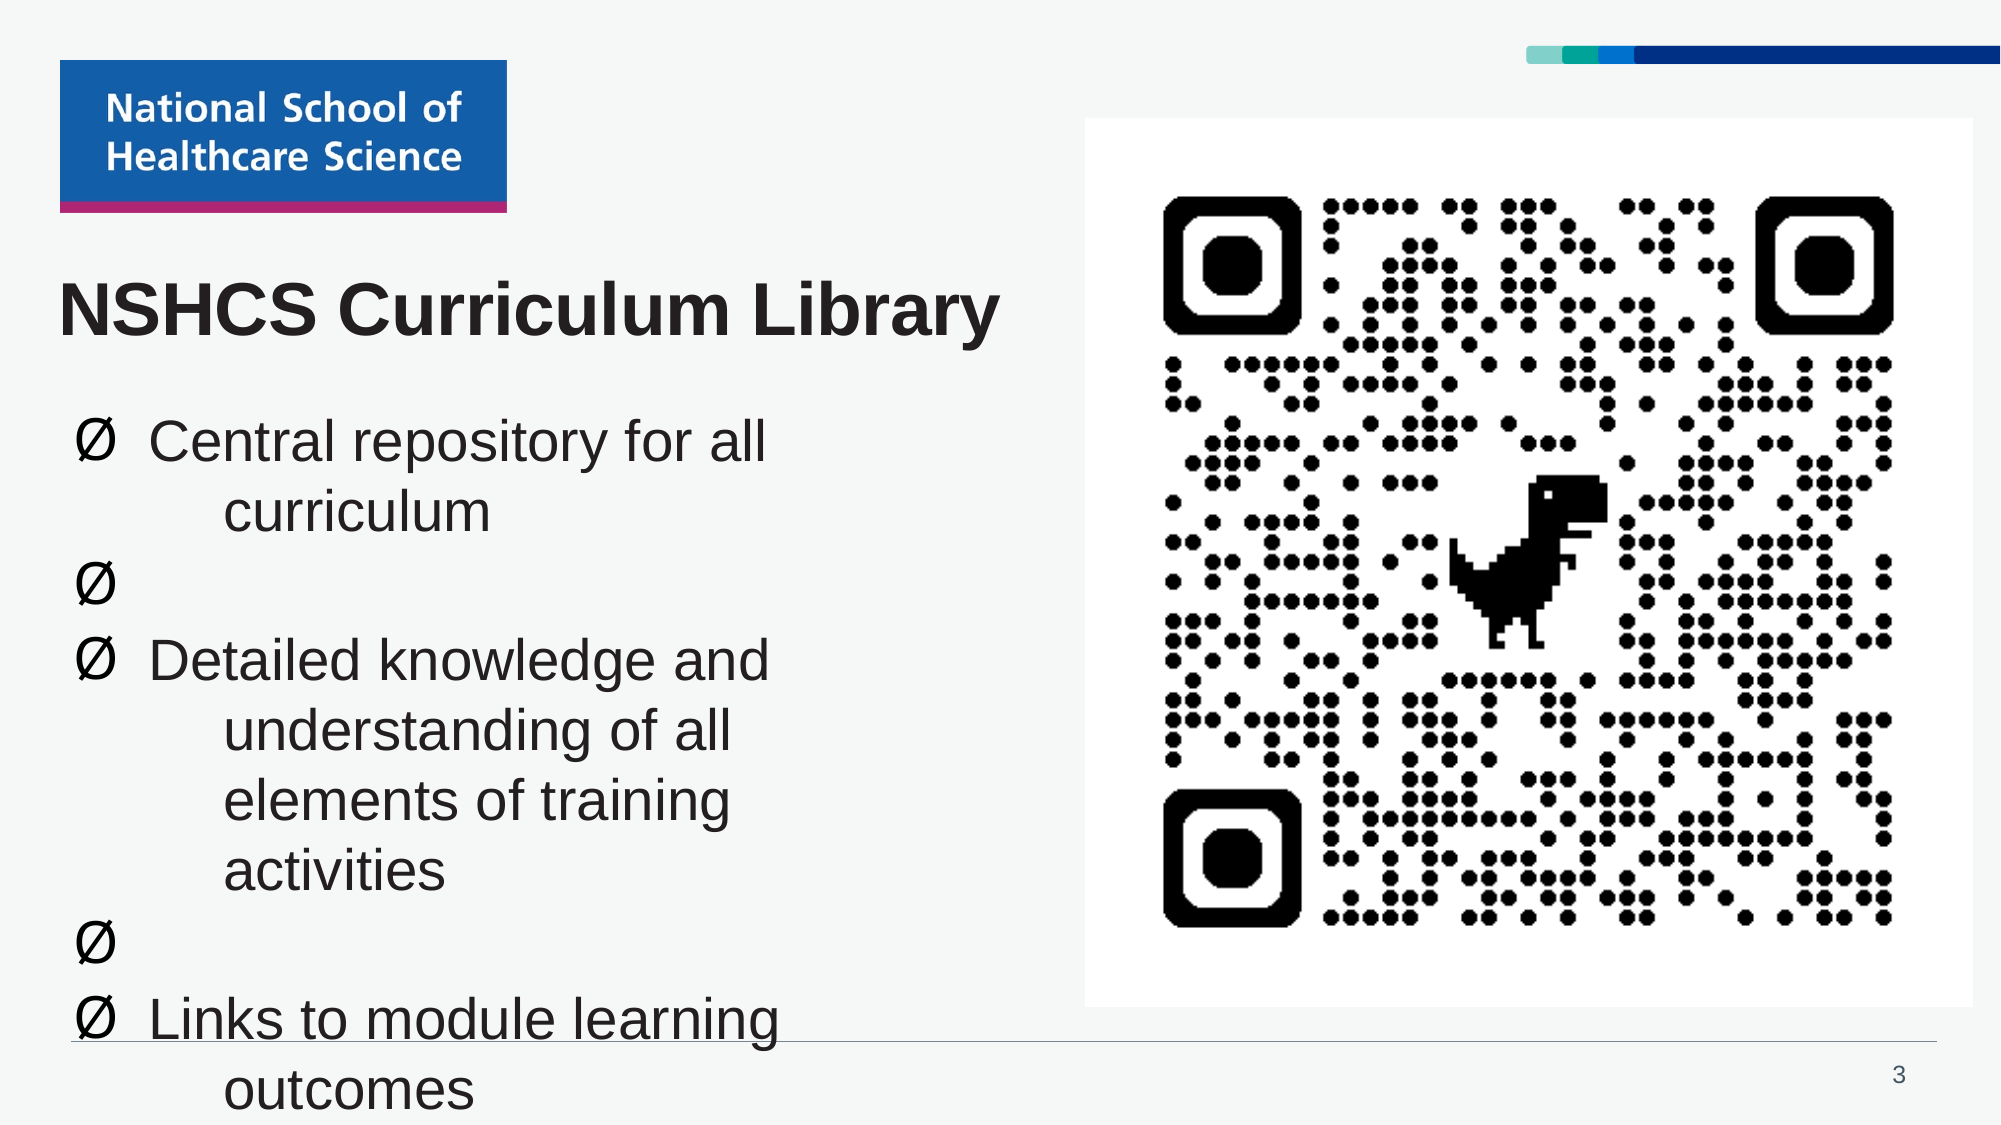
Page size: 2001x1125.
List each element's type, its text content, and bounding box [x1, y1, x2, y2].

text_box Central repository for all curriculum Detailed knowledge and understanding of all elements of training activities Links to module learning outcomes [58, 395, 989, 1047]
picture [1085, 118, 1973, 1007]
text_box NSHCS Curriculum Library [58, 270, 1012, 425]
picture [60, 60, 507, 213]
